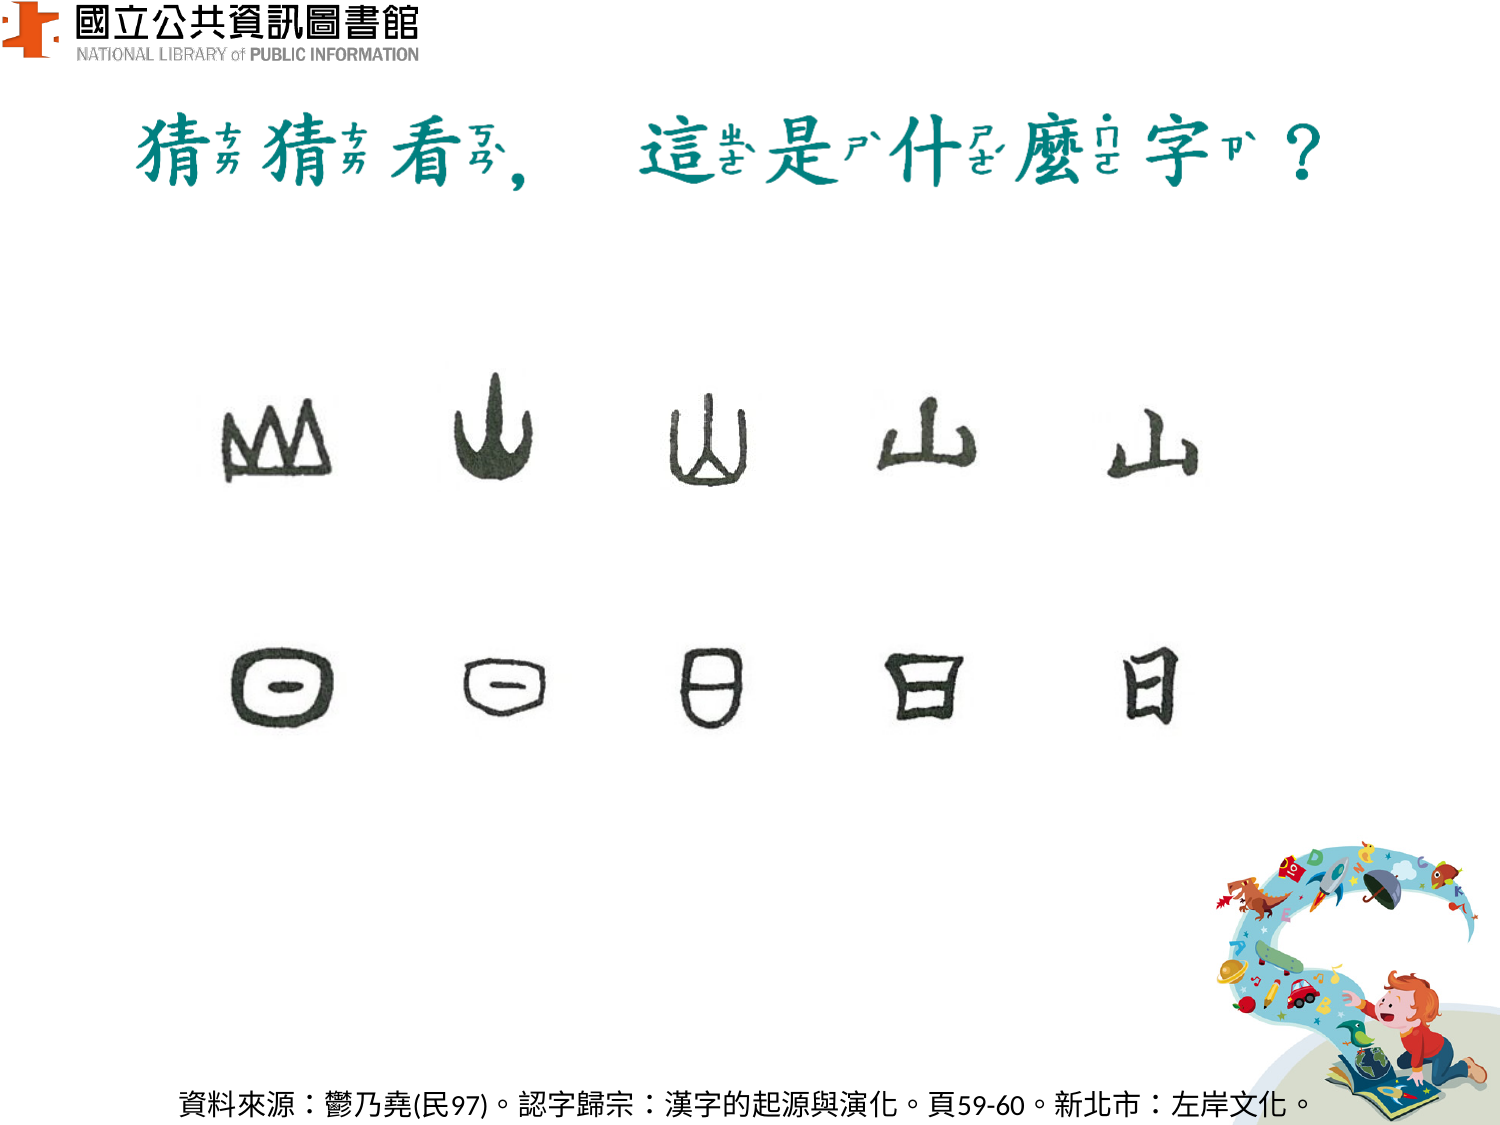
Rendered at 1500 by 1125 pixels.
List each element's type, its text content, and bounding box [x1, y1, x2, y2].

picture [655, 385, 762, 492]
picture [0, 0, 1436, 233]
picture [1092, 397, 1211, 490]
picture [195, 384, 361, 492]
text_box 資料來源：鬱乃堯(民97)。認字歸宗：漢字的起源與演化。頁59-60。新北市：左岸文化。 [163, 1078, 1333, 1125]
picture [435, 361, 550, 492]
picture [868, 385, 987, 478]
picture [874, 633, 975, 740]
picture [665, 633, 762, 740]
picture [441, 640, 572, 740]
picture [216, 633, 347, 742]
picture [1104, 633, 1195, 740]
picture [1210, 835, 1500, 1125]
